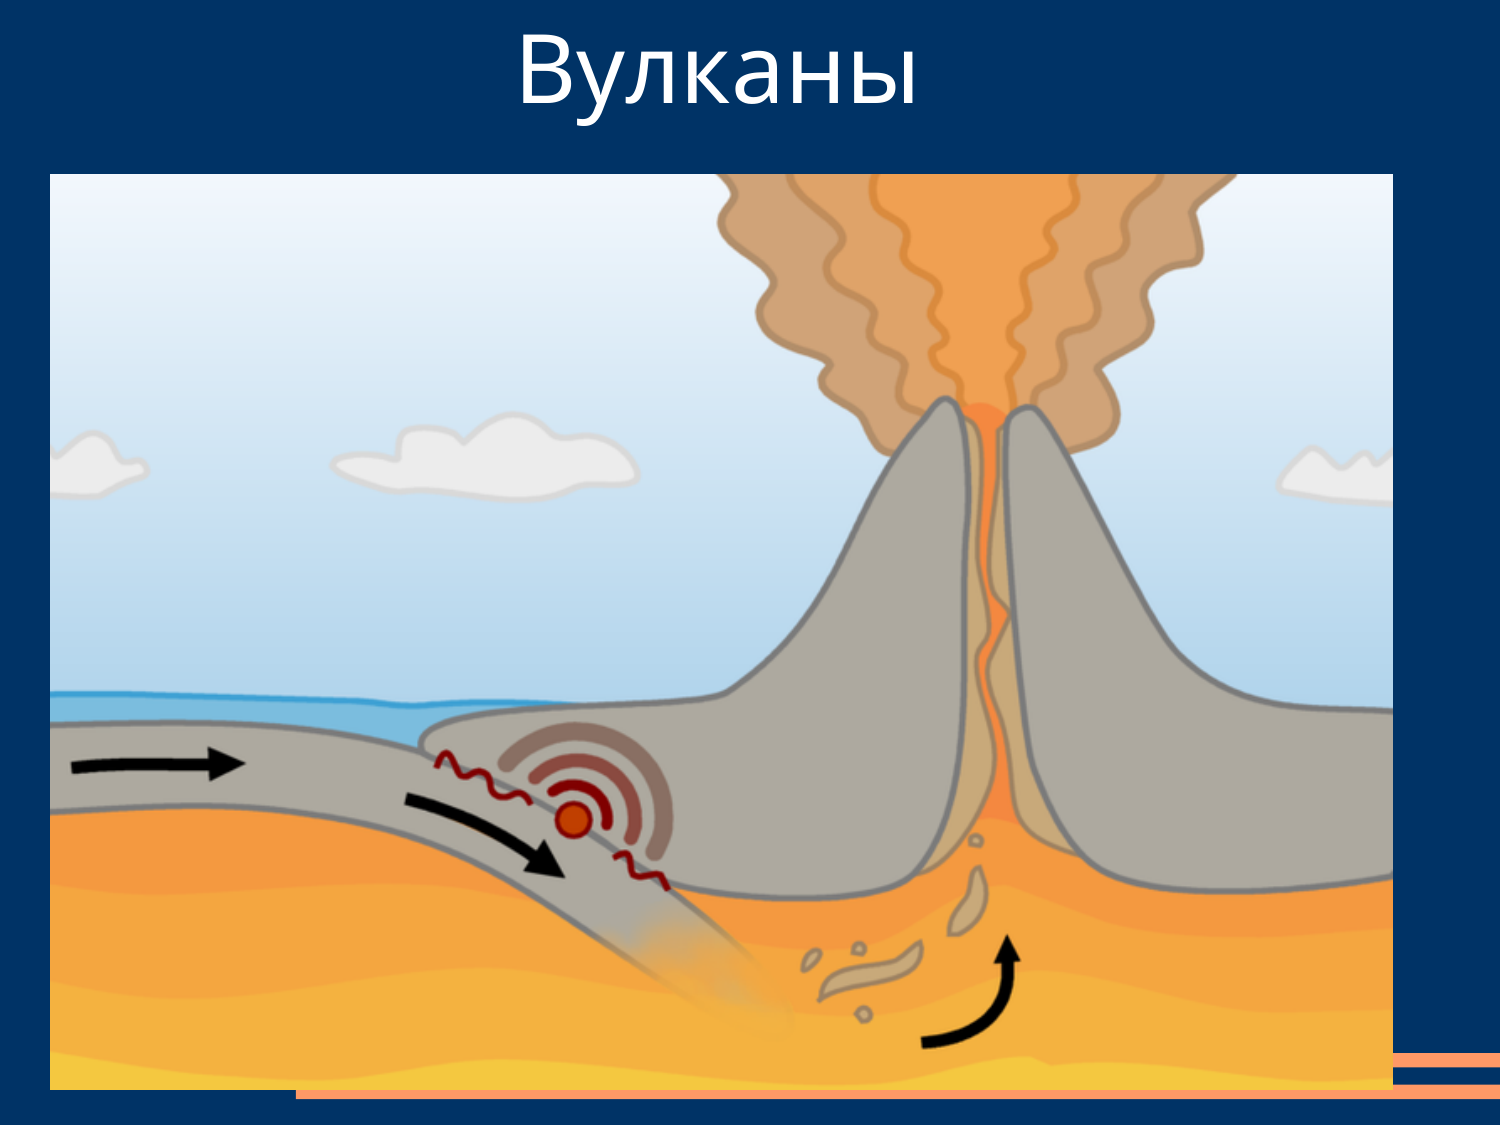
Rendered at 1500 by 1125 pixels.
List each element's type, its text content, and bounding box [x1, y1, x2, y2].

picture [50, 174, 1393, 1090]
title Вулканы [500, 0, 1300, 174]
